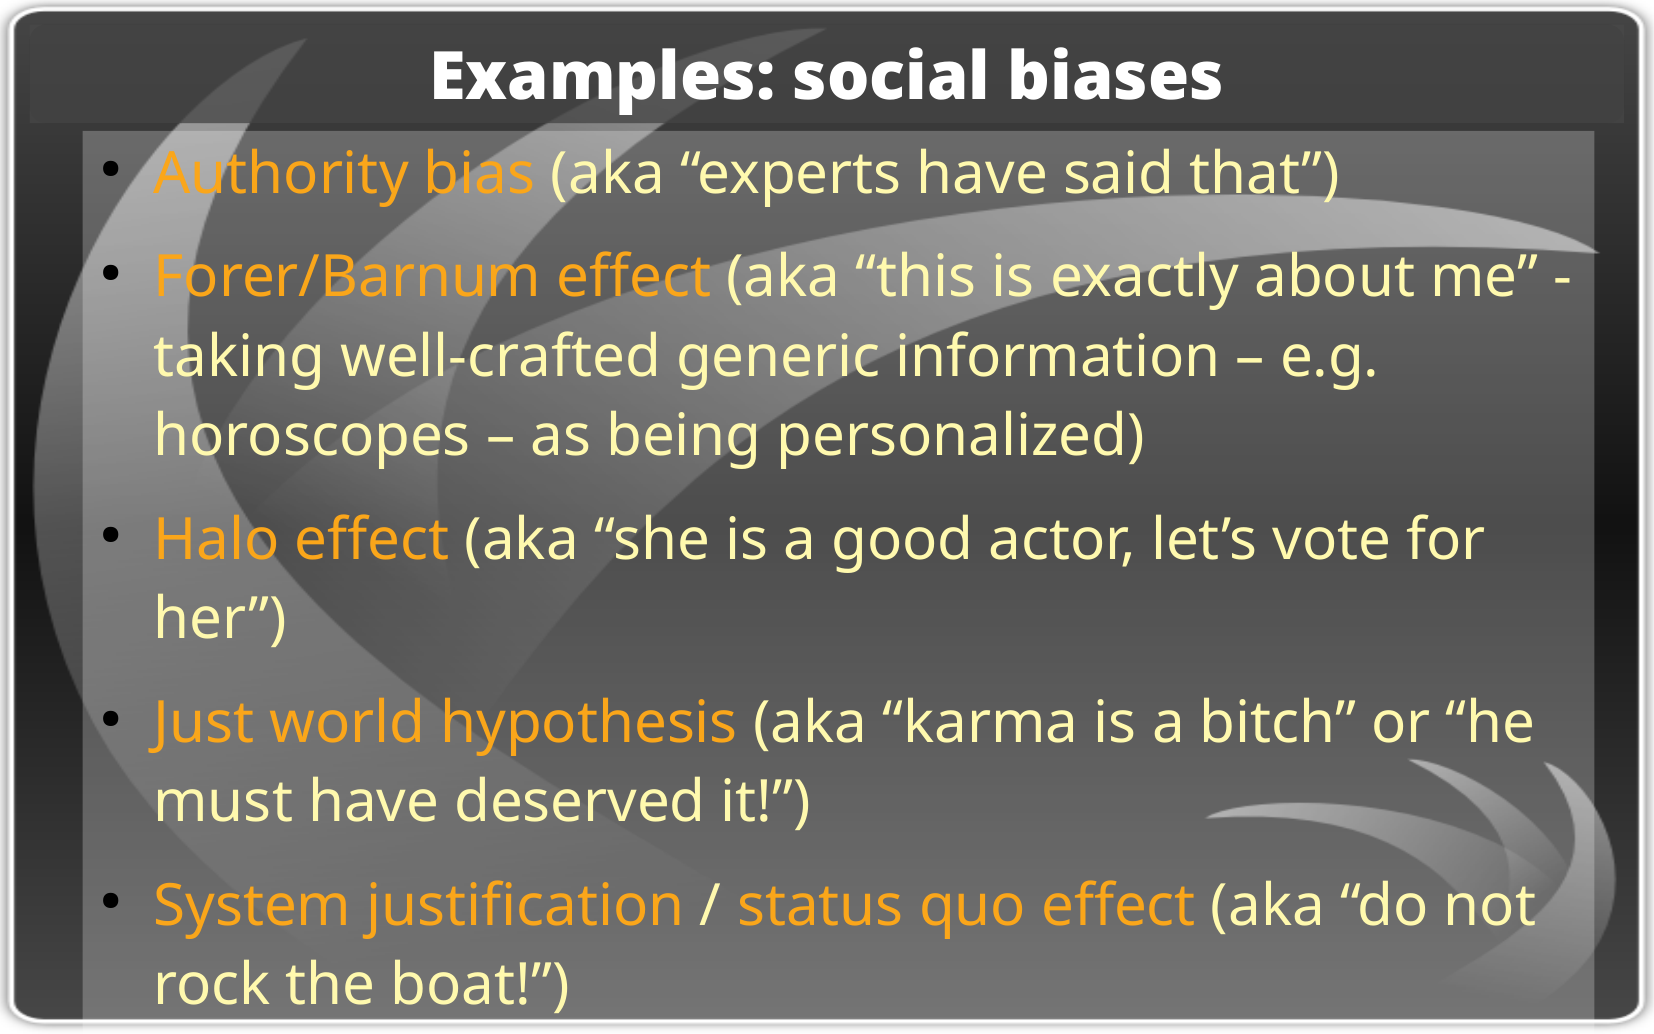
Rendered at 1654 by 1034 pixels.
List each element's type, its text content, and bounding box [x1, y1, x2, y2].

list Authority bias (aka “experts have said that”) Forer/Barnum effect (aka “this is exactly about me” - taking well-crafted generic information – e.g. horoscopes – as being personalized) Halo effect (aka “she is a good actor, let’s vote for her”) Just world hypothesis (aka “karma is a bitch” or “he must have deserved it!”) System justification / status quo effect (aka “do not rock the boat!”) ... [82, 130, 1595, 1022]
picture [0, 0, 1654, 1034]
title Examples: social biases [29, 24, 1625, 124]
